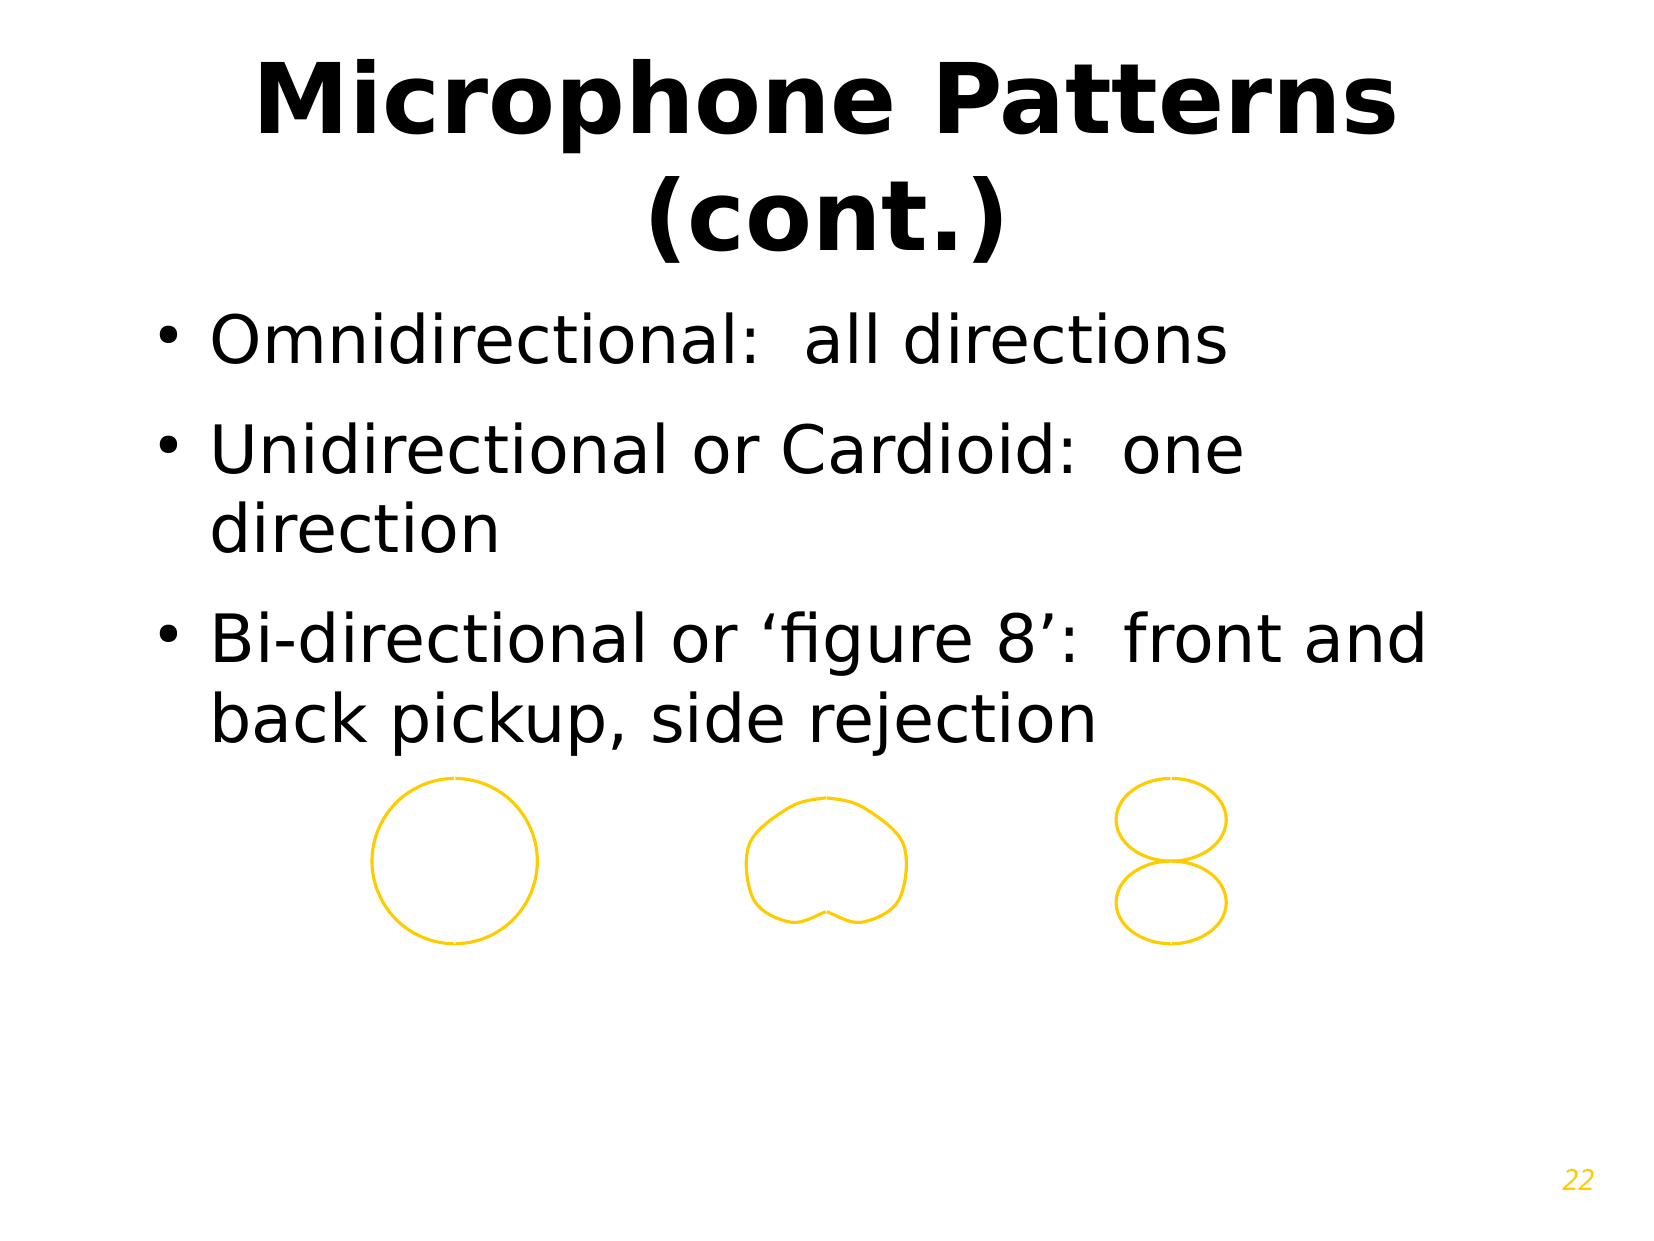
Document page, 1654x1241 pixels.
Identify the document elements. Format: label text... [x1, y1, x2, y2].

title Microphone Patterns (cont.) [82, 49, 1571, 257]
list Omnidirectional: all directions Unidirectional or Cardioid: one direction Bi-directional or ‘figure 8’: front and back pickup, side rejection [124, 289, 1571, 1108]
slide_number <skaitlis> [1339, 1153, 1610, 1241]
